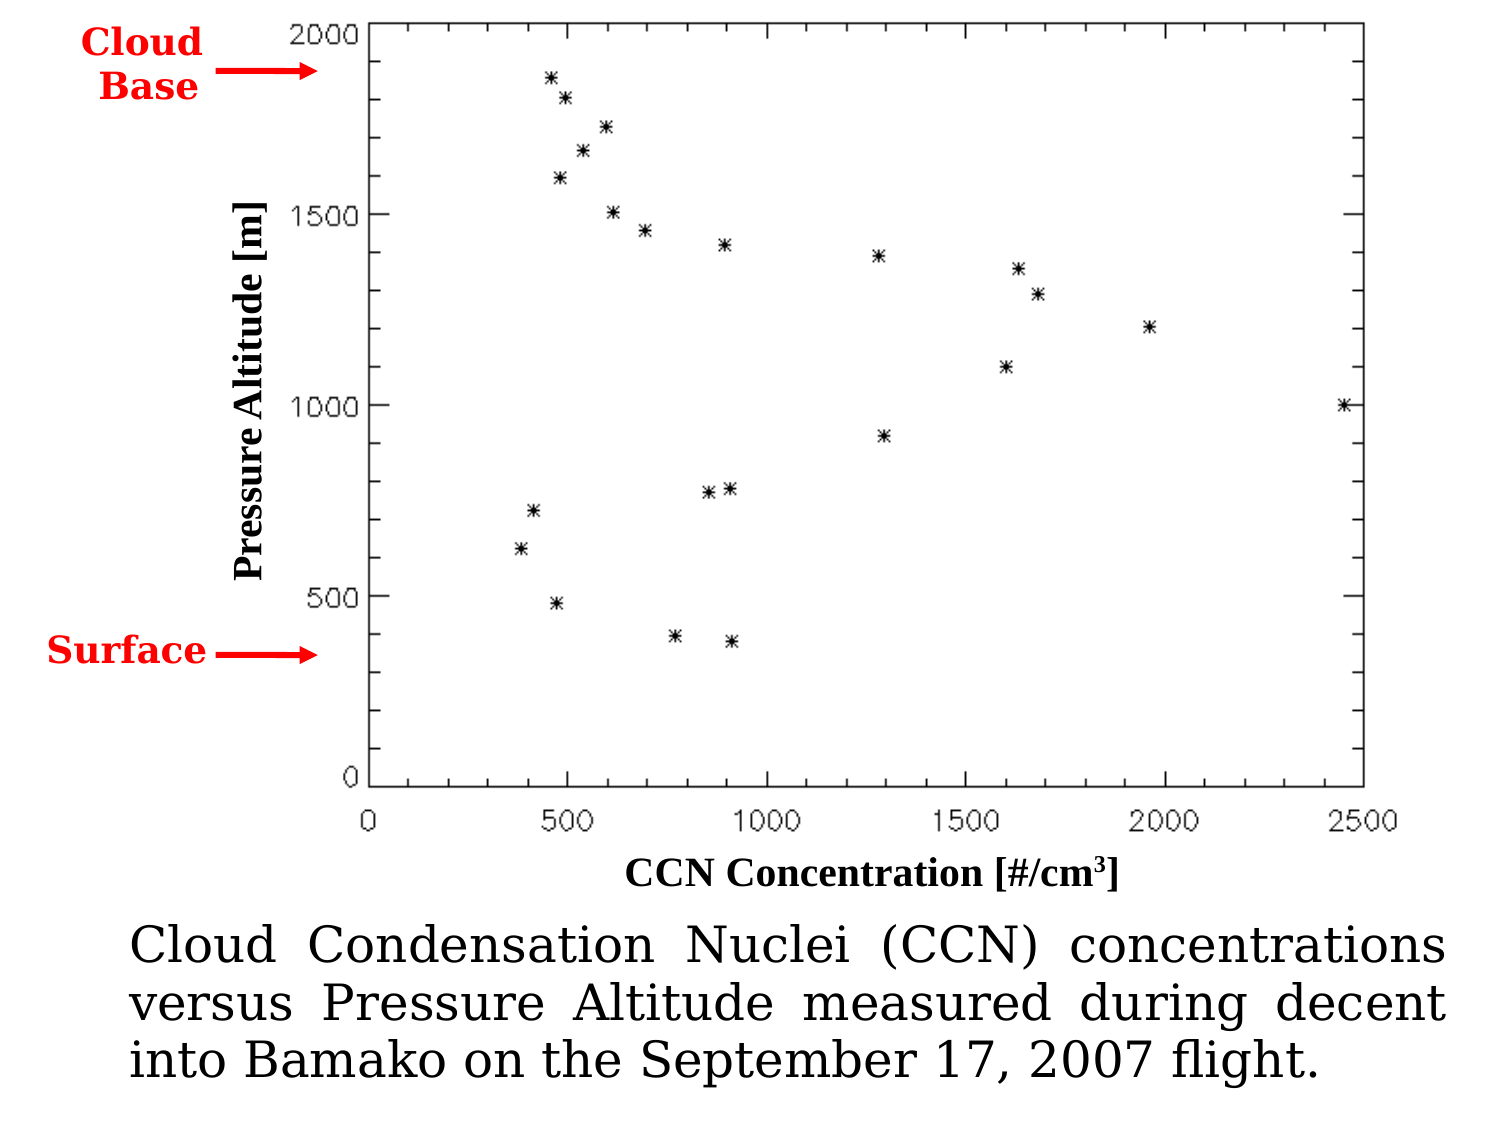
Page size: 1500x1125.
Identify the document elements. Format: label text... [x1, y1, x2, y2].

picture [188, 16, 1427, 879]
text_box Cloud Base [53, 20, 232, 123]
text_box Pressure Altitude [m] [212, 173, 273, 609]
text_box Surface [25, 628, 229, 673]
list Cloud Condensation Nuclei (CCN) concentrations versus Pressure Altitude measured during decent into Bamako on the September 17, 2007 flight. [61, 917, 1448, 1114]
text_box CCN Concentration [#/cm3] [400, 837, 1345, 897]
